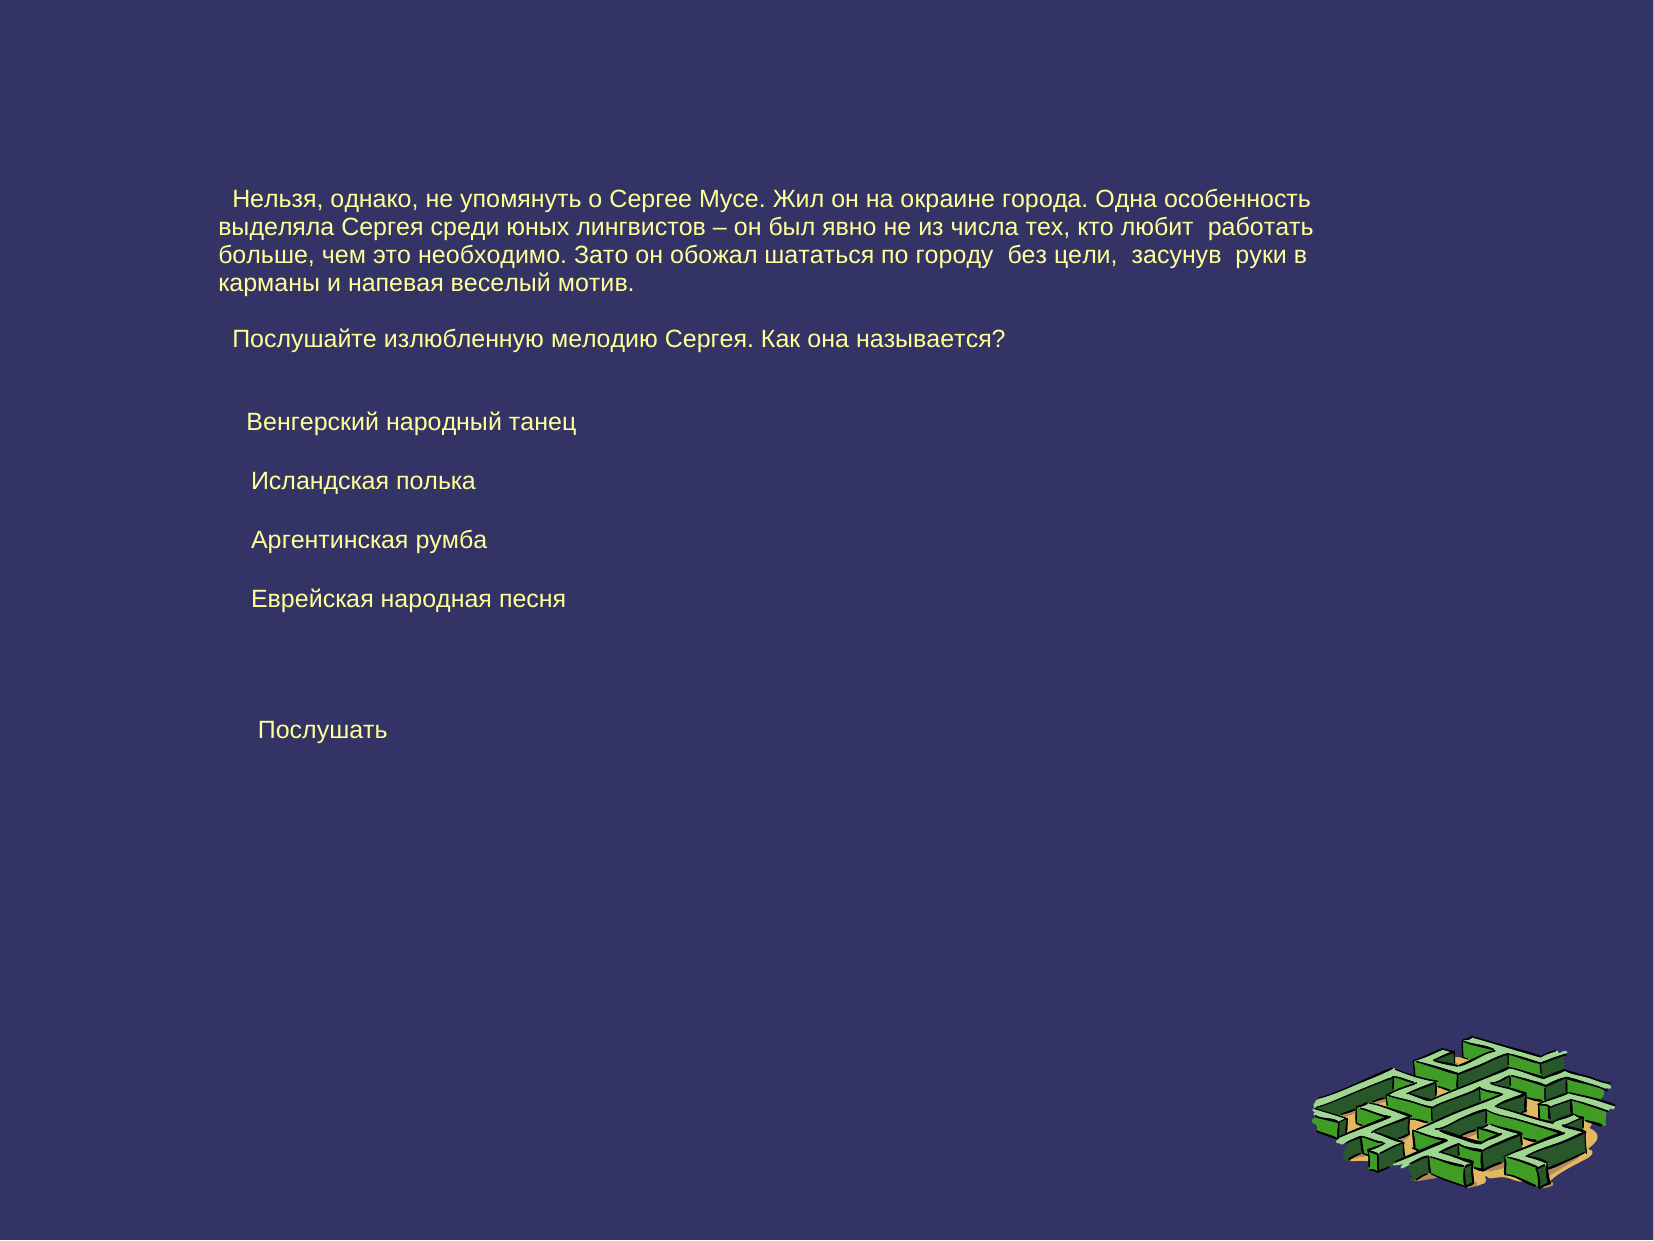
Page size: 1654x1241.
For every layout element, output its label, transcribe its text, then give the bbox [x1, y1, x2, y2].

text_box Венгерский народный танец [231, 400, 886, 443]
text_box Нельзя, однако, не упомянуть о Сергее Мусе. Жил он на окраине города. Одна особенность выделяла Сергея среди юных лингвистов – он был явно не из числа тех, кто любит работать больше, чем это необходимо. Зато он обожал шататься по городу без цели, засунув руки в карманы и напевая веселый мотив. Послушайте излюбленную мелодию Сергея. Как она называется? [203, 177, 1418, 416]
text_box Аргентинская румба [236, 518, 532, 562]
text_box Еврейская народная песня [236, 577, 827, 621]
text_box Послушать [236, 708, 418, 752]
text_box Исландская полька [236, 459, 768, 502]
